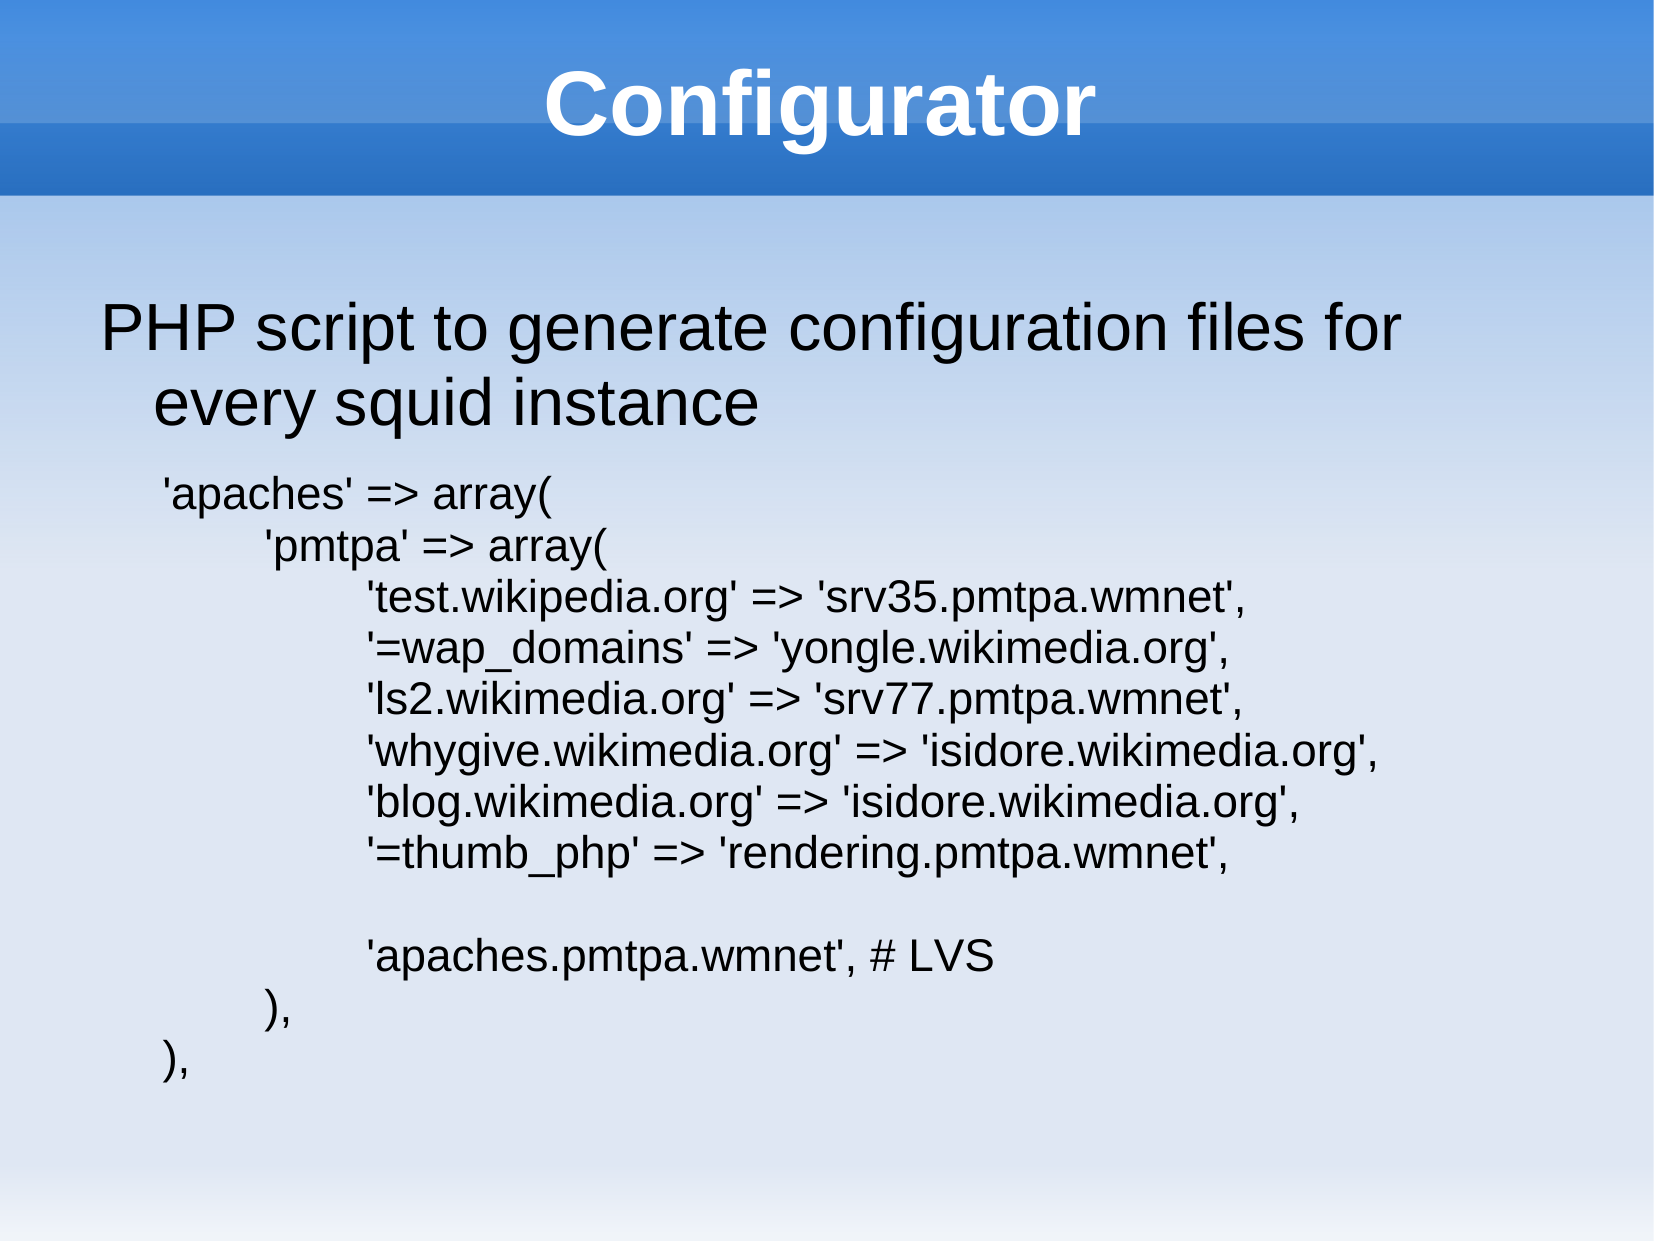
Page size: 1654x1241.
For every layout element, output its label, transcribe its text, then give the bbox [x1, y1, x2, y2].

title Configurator [76, 0, 1565, 208]
text_box 'apaches' => array( 'pmtpa' => array( 'test.wikipedia.org' => 'srv35.pmtpa.wmnet', '=wap_domains' => 'yongle.wikimedia.org', 'ls2.wikimedia.org' => 'srv77.pmtpa.wmnet', 'whygive.wikimedia.org' => 'isidore.wikimedia.org', 'blog.wikimedia.org' => 'isidore.wikimedia.org', '=thumb_php' => 'rendering.pmtpa.wmnet', 'apaches.pmtpa.wmnet', # LVS ), ), [147, 460, 1498, 1211]
picture [0, 0, 1654, 1241]
list PHP script to generate configuration files for every squid instance [82, 290, 1571, 1109]
